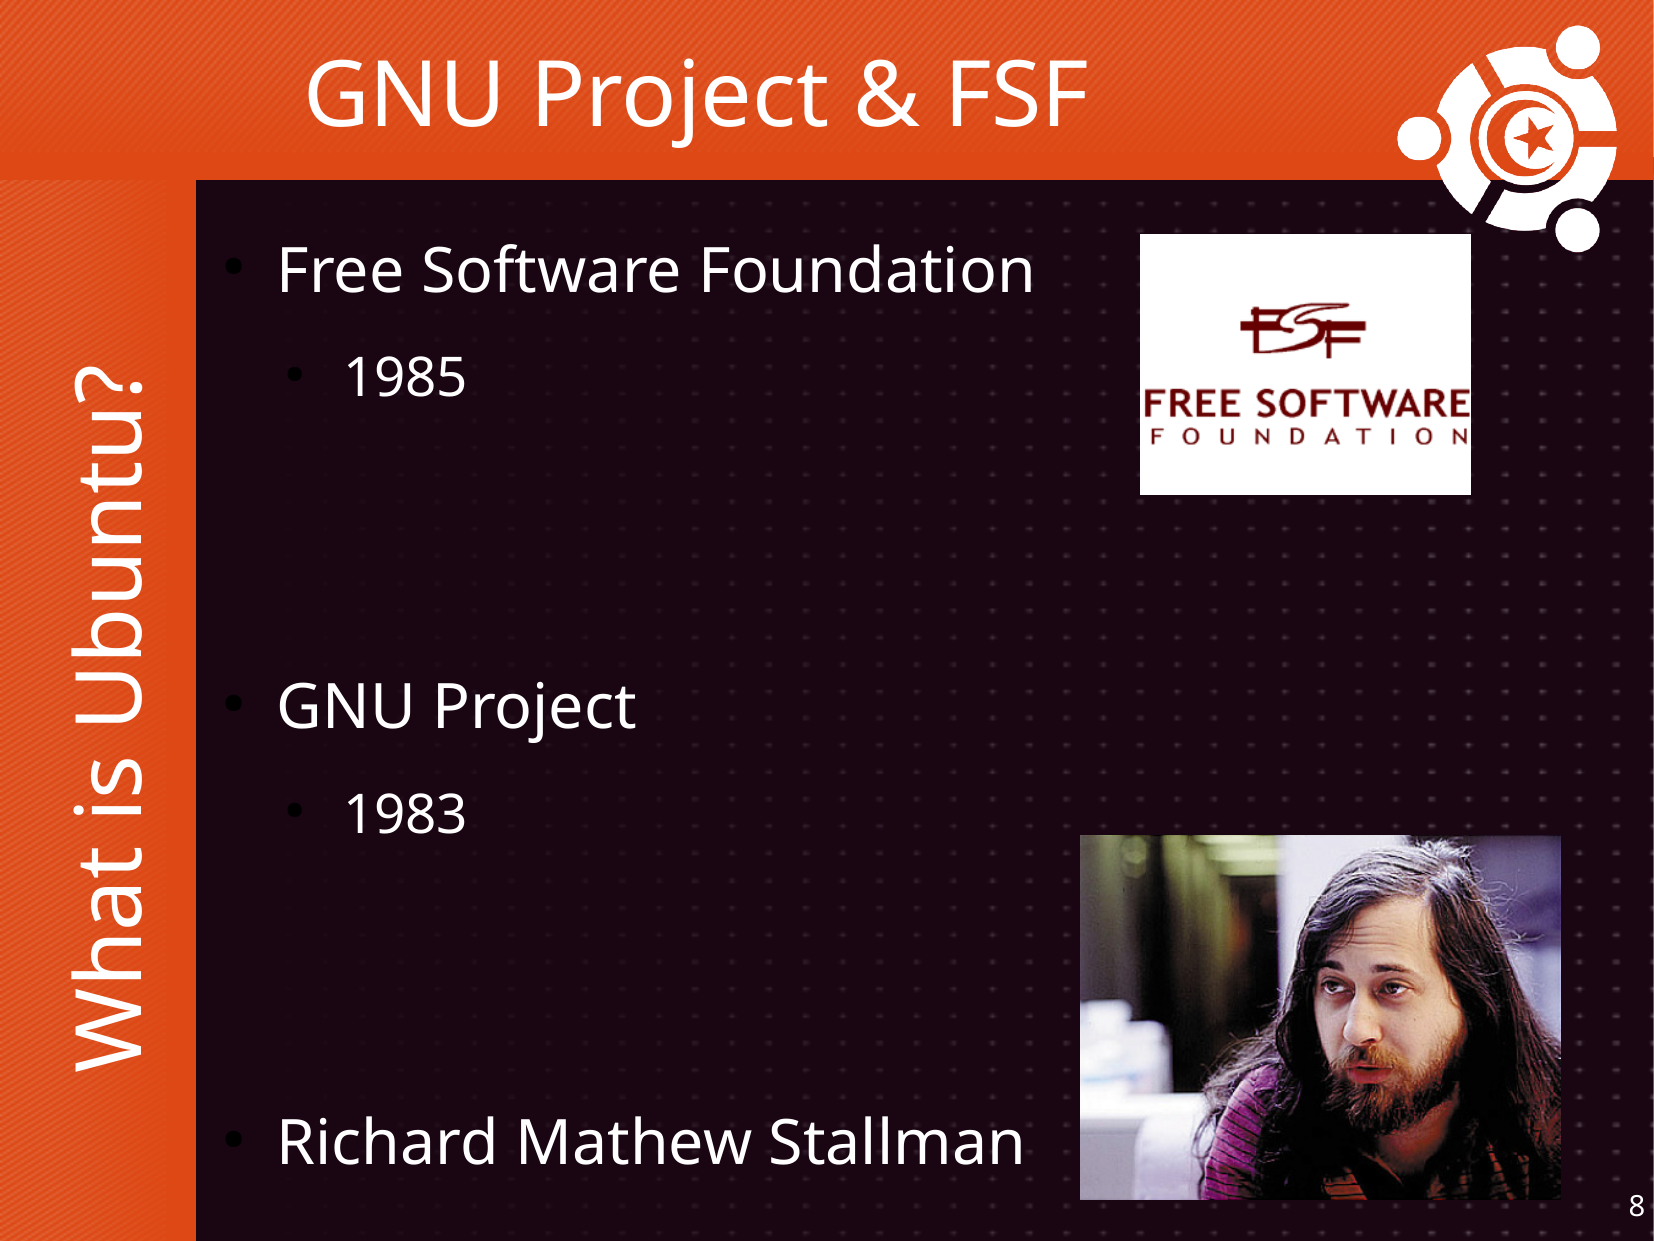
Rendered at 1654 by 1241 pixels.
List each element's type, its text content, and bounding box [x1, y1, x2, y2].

list Free Software Foundation 1985 GNU Project 1983 Richard Mathew Stallman [210, 225, 1639, 1186]
title GNU Project & FSF [0, 2, 1394, 181]
picture [0, 0, 1654, 1241]
title What is Ubuntu? [17, 210, 196, 1229]
